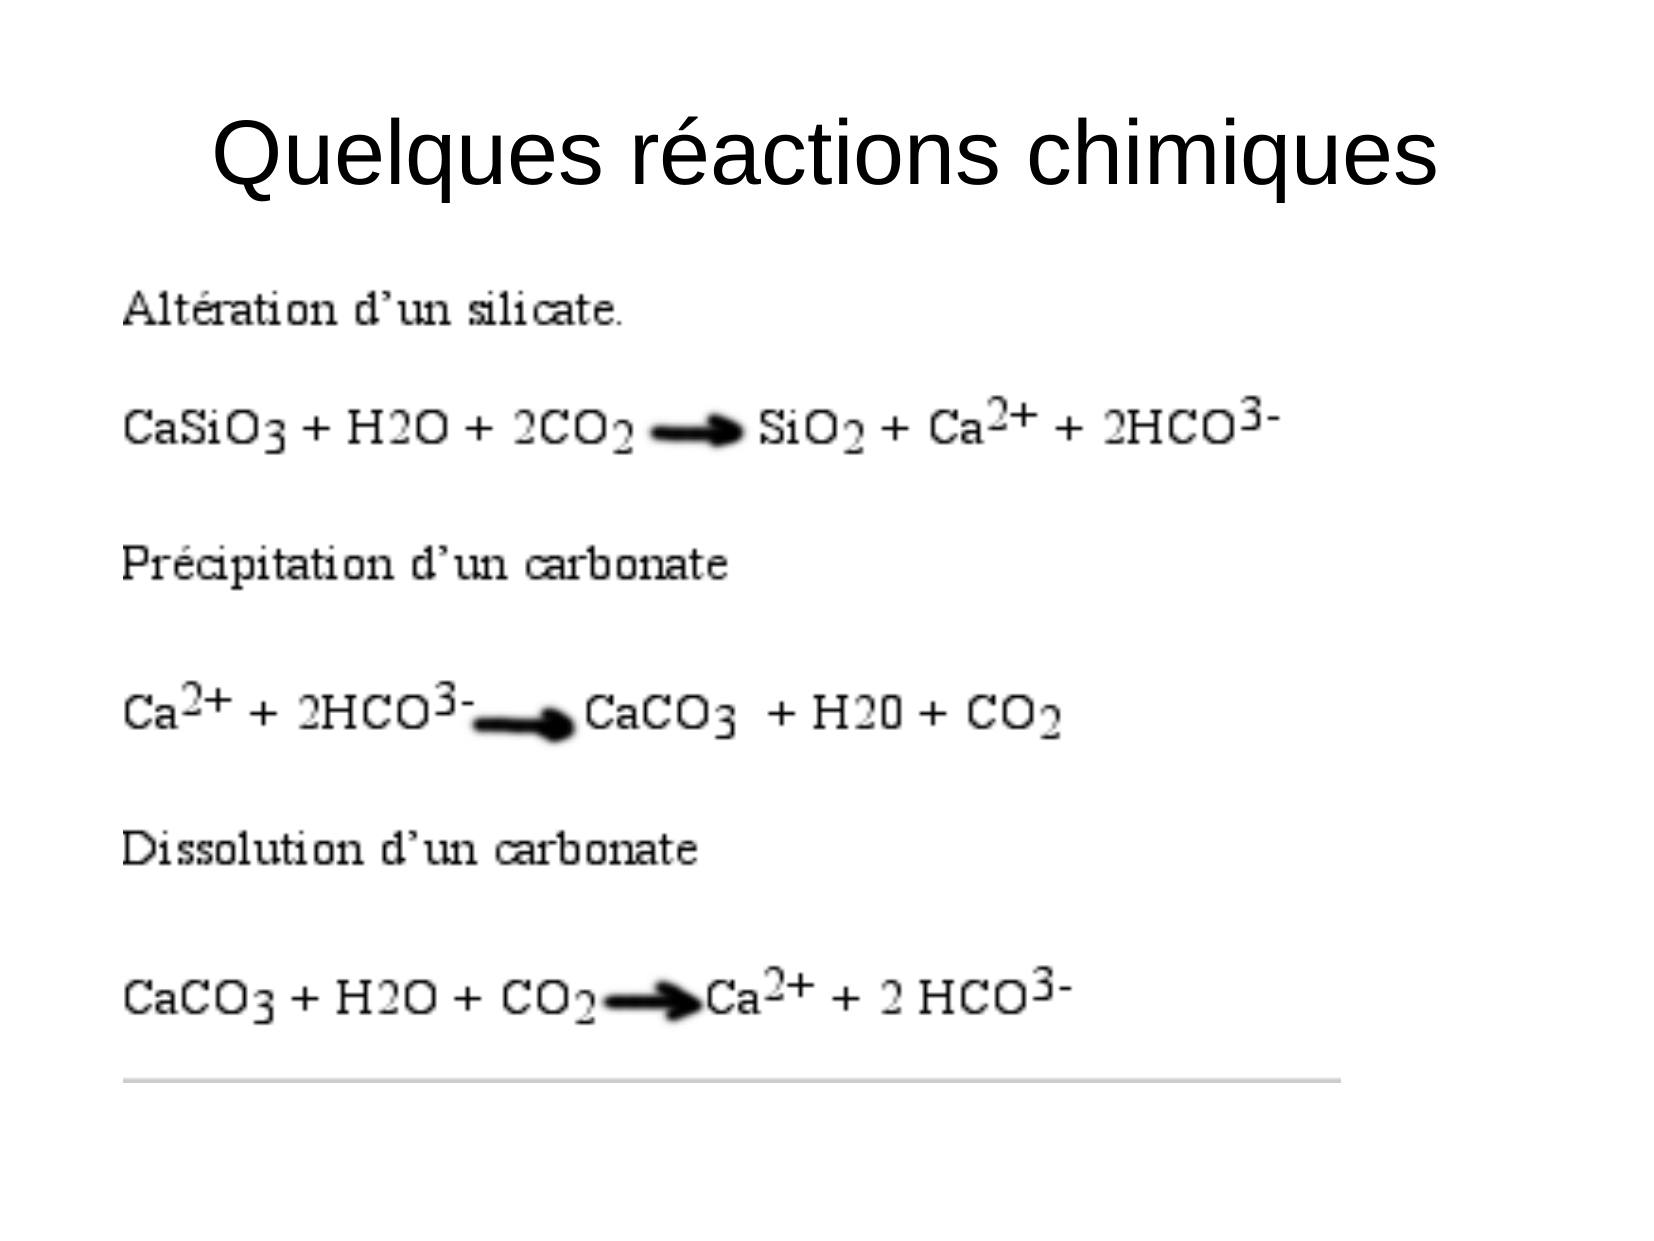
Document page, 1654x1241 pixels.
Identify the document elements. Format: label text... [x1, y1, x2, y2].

picture [123, 231, 1341, 1083]
title Quelques réactions chimiques [82, 49, 1571, 257]
